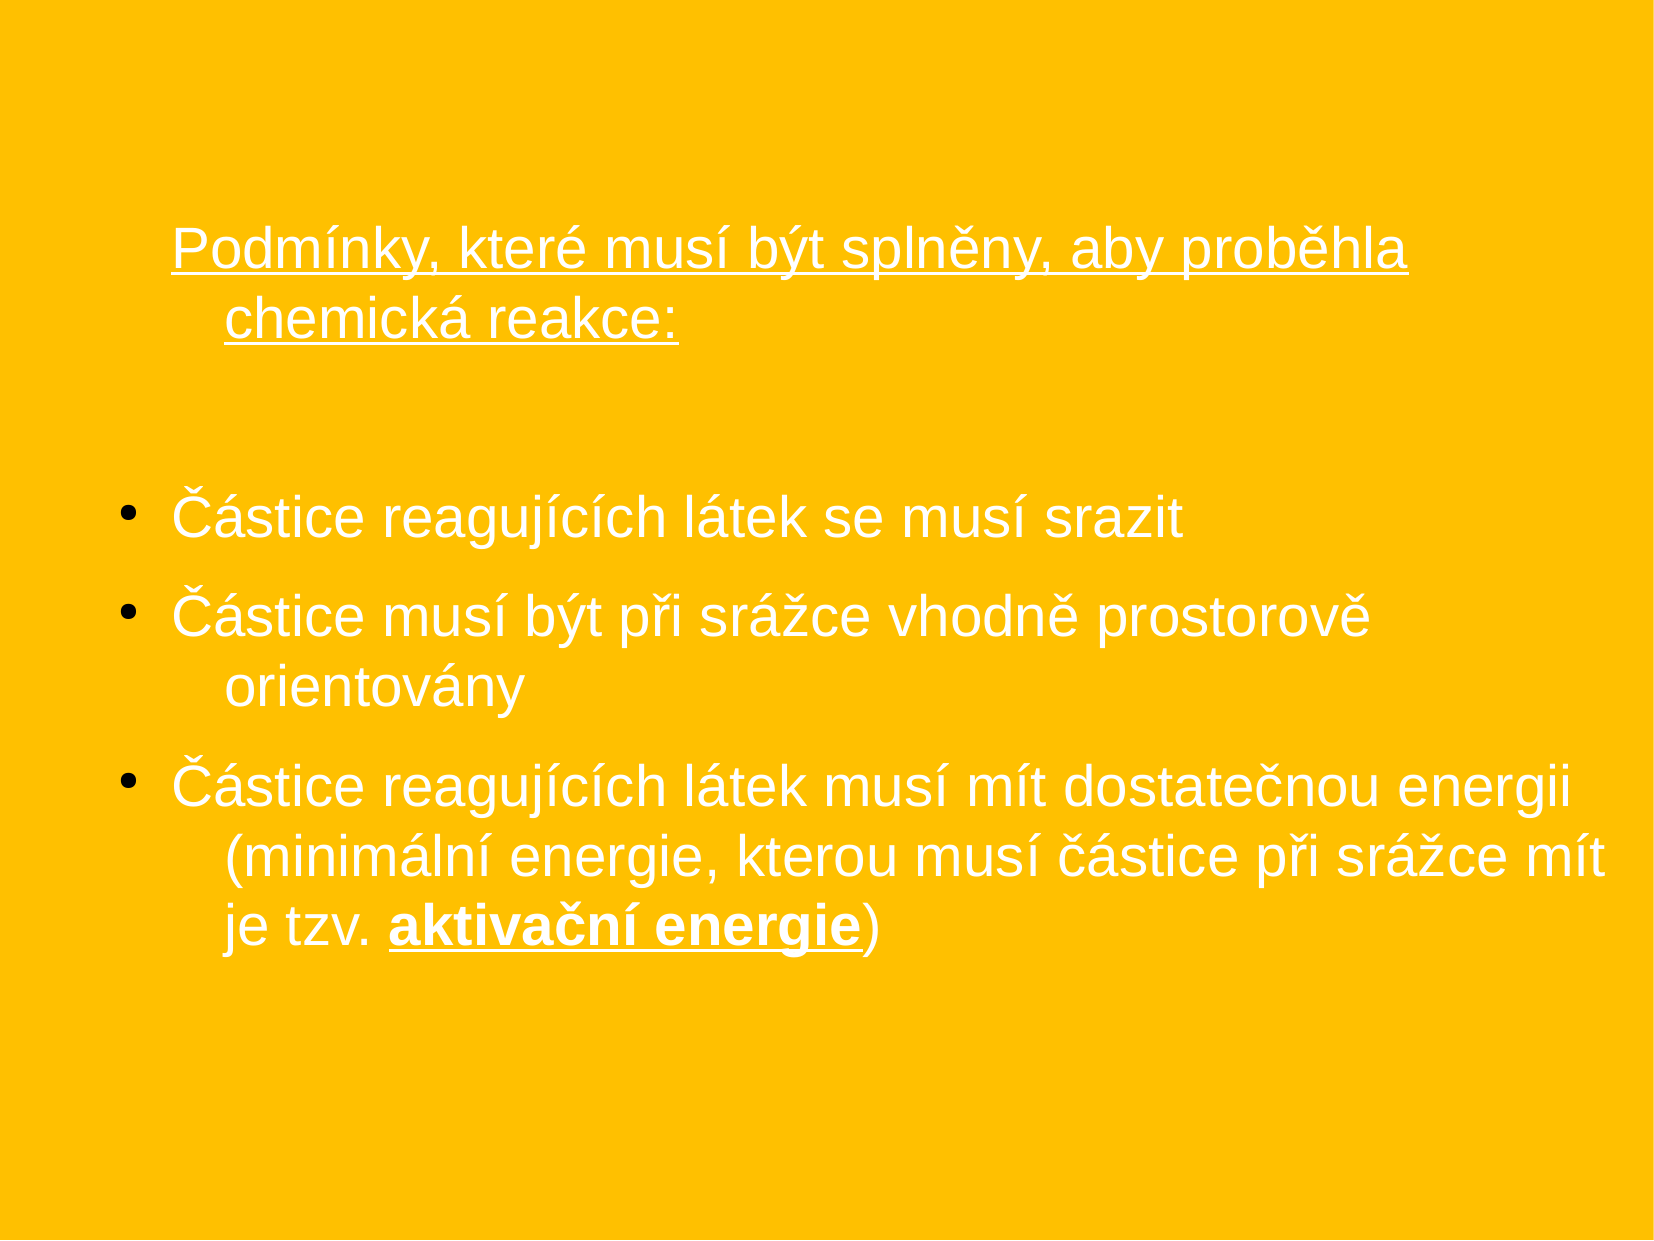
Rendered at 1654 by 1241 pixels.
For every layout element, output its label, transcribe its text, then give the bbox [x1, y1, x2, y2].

list Podmínky, které musí být splněny, aby proběhla chemická reakce: Částice reagujících látek se musí srazit Částice musí být při srážce vhodně prostorově orientovány Částice reagujících látek musí mít dostatečnou energii (minimální energie, kterou musí částice při srážce mít je tzv. aktivační energie) [82, 210, 1625, 1030]
